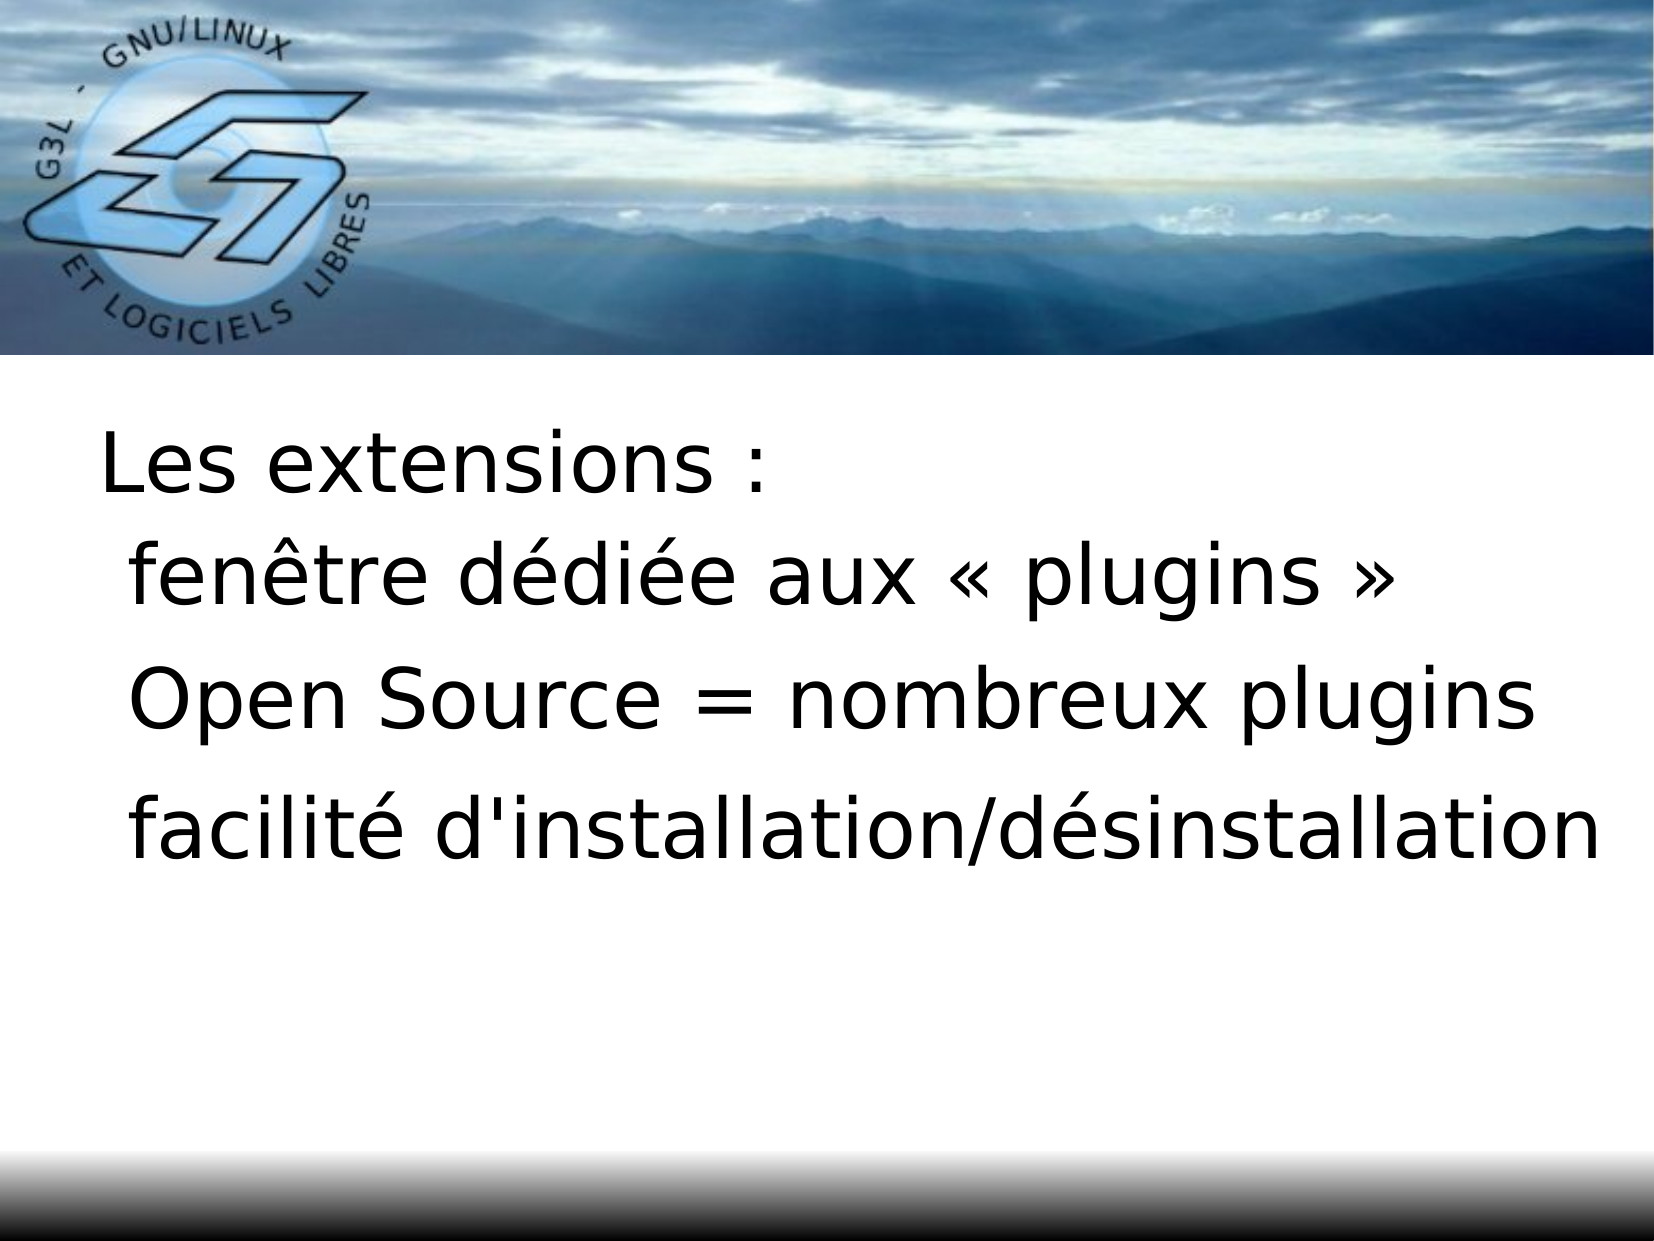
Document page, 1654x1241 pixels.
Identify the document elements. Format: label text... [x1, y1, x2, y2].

text_box Les extensions : [83, 407, 786, 520]
text_box [0, 1151, 1654, 1241]
text_box Open Source = nombreux plugins [86, 644, 1611, 756]
picture [0, 0, 1654, 355]
text_box facilité d'installation/désinstallation [86, 773, 1654, 886]
text_box fenêtre dédiée aux « plugins » [86, 520, 1526, 632]
